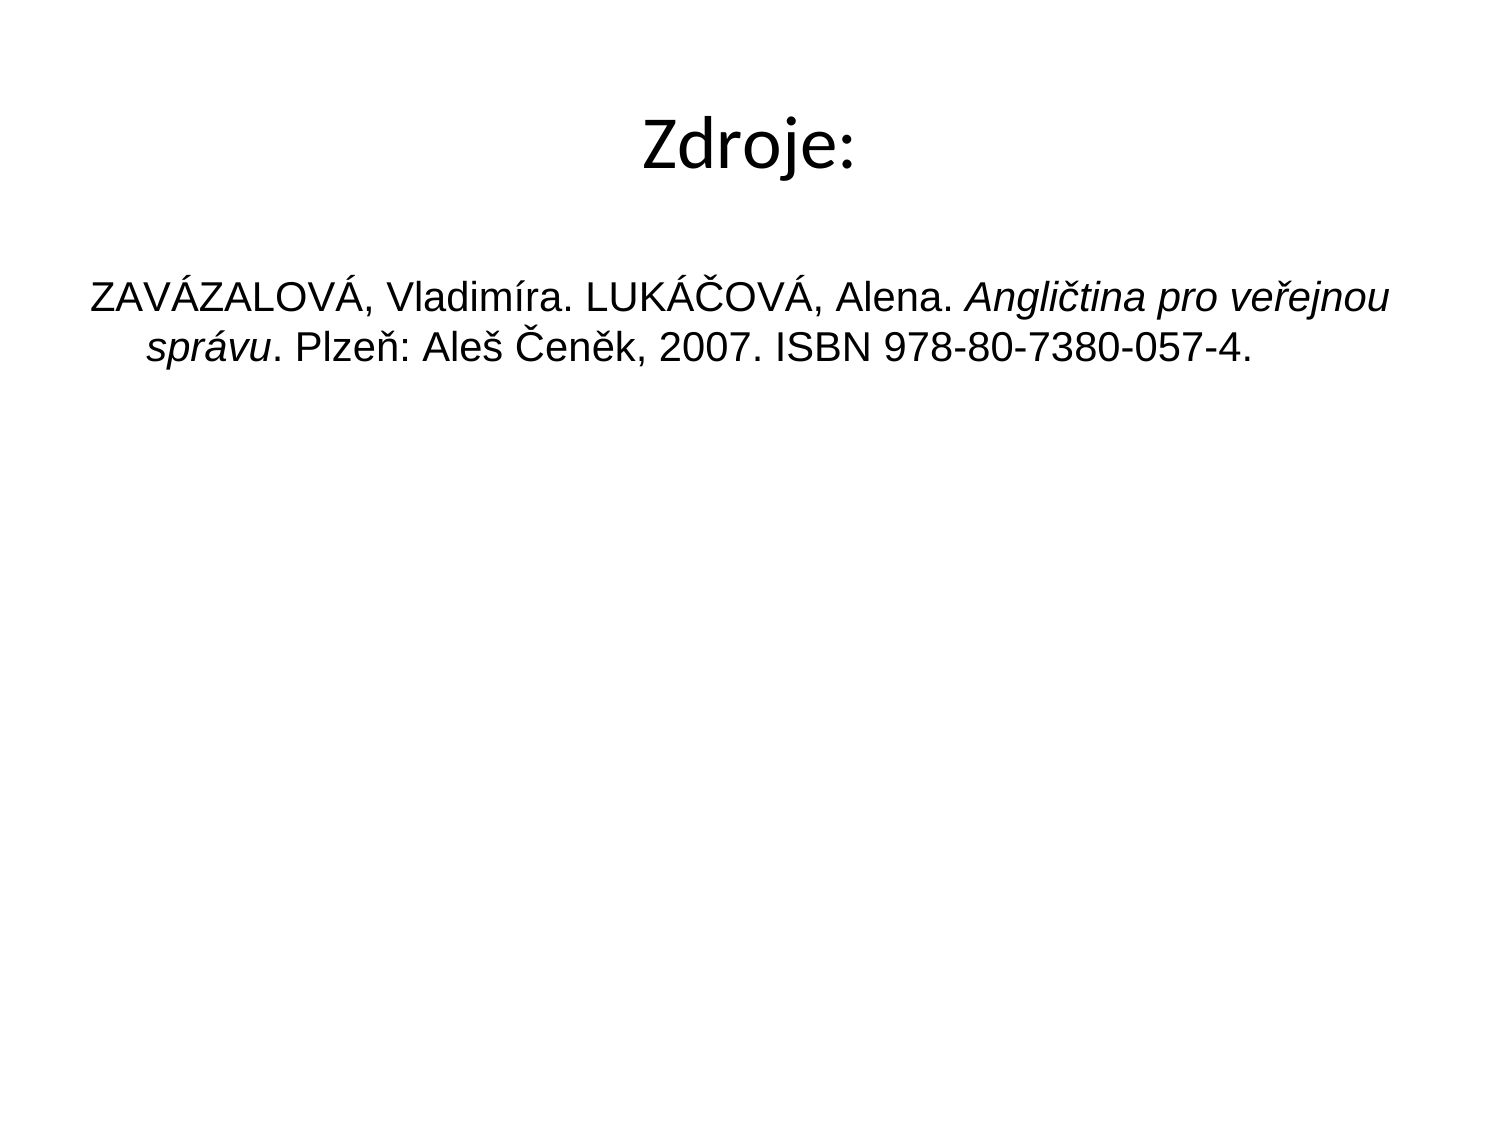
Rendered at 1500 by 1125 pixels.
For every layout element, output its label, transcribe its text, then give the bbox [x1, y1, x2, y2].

title Zdroje: [75, 45, 1426, 233]
list ZAVÁZALOVÁ, Vladimíra. LUKÁČOVÁ, Alena. Angličtina pro veřejnou správu. Plzeň: Aleš Čeněk, 2007. ISBN 978-80-7380-057-4. [75, 262, 1426, 1006]
